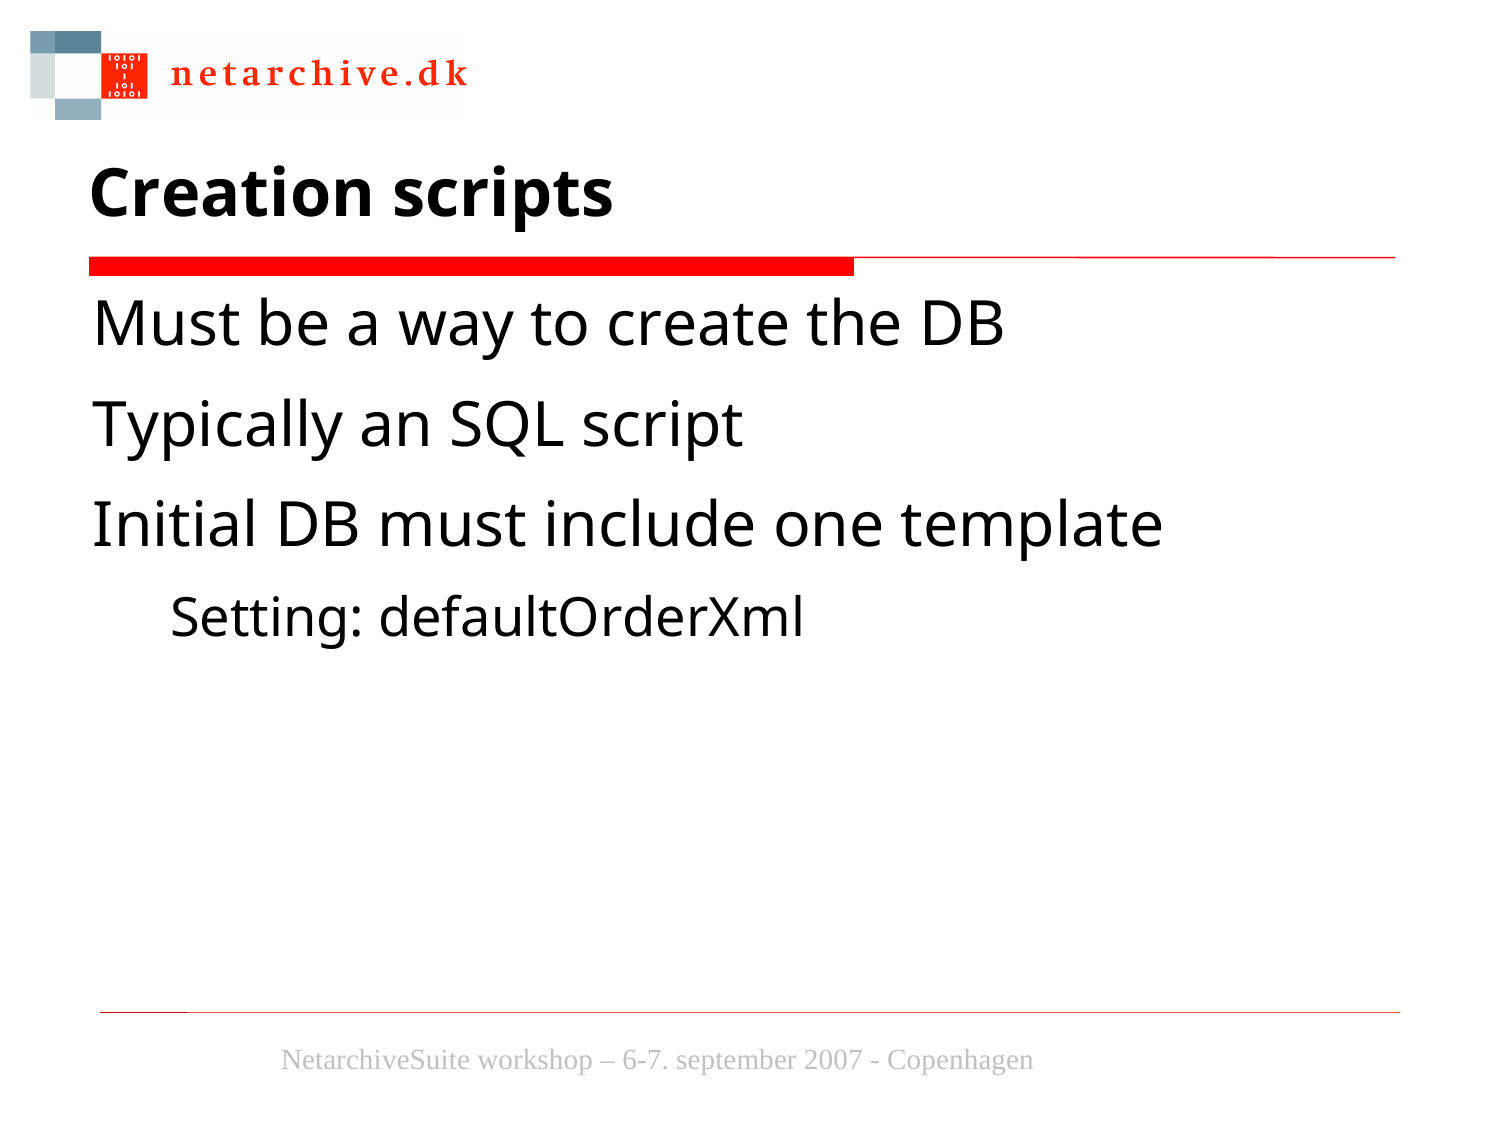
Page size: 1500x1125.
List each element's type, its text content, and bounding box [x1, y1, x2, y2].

list Must be a way to create the DB Typically an SQL script Initial DB must include one template Setting: defaultOrderXml [92, 278, 1406, 988]
picture [29, 31, 467, 120]
title Creation scripts [88, 137, 1401, 244]
